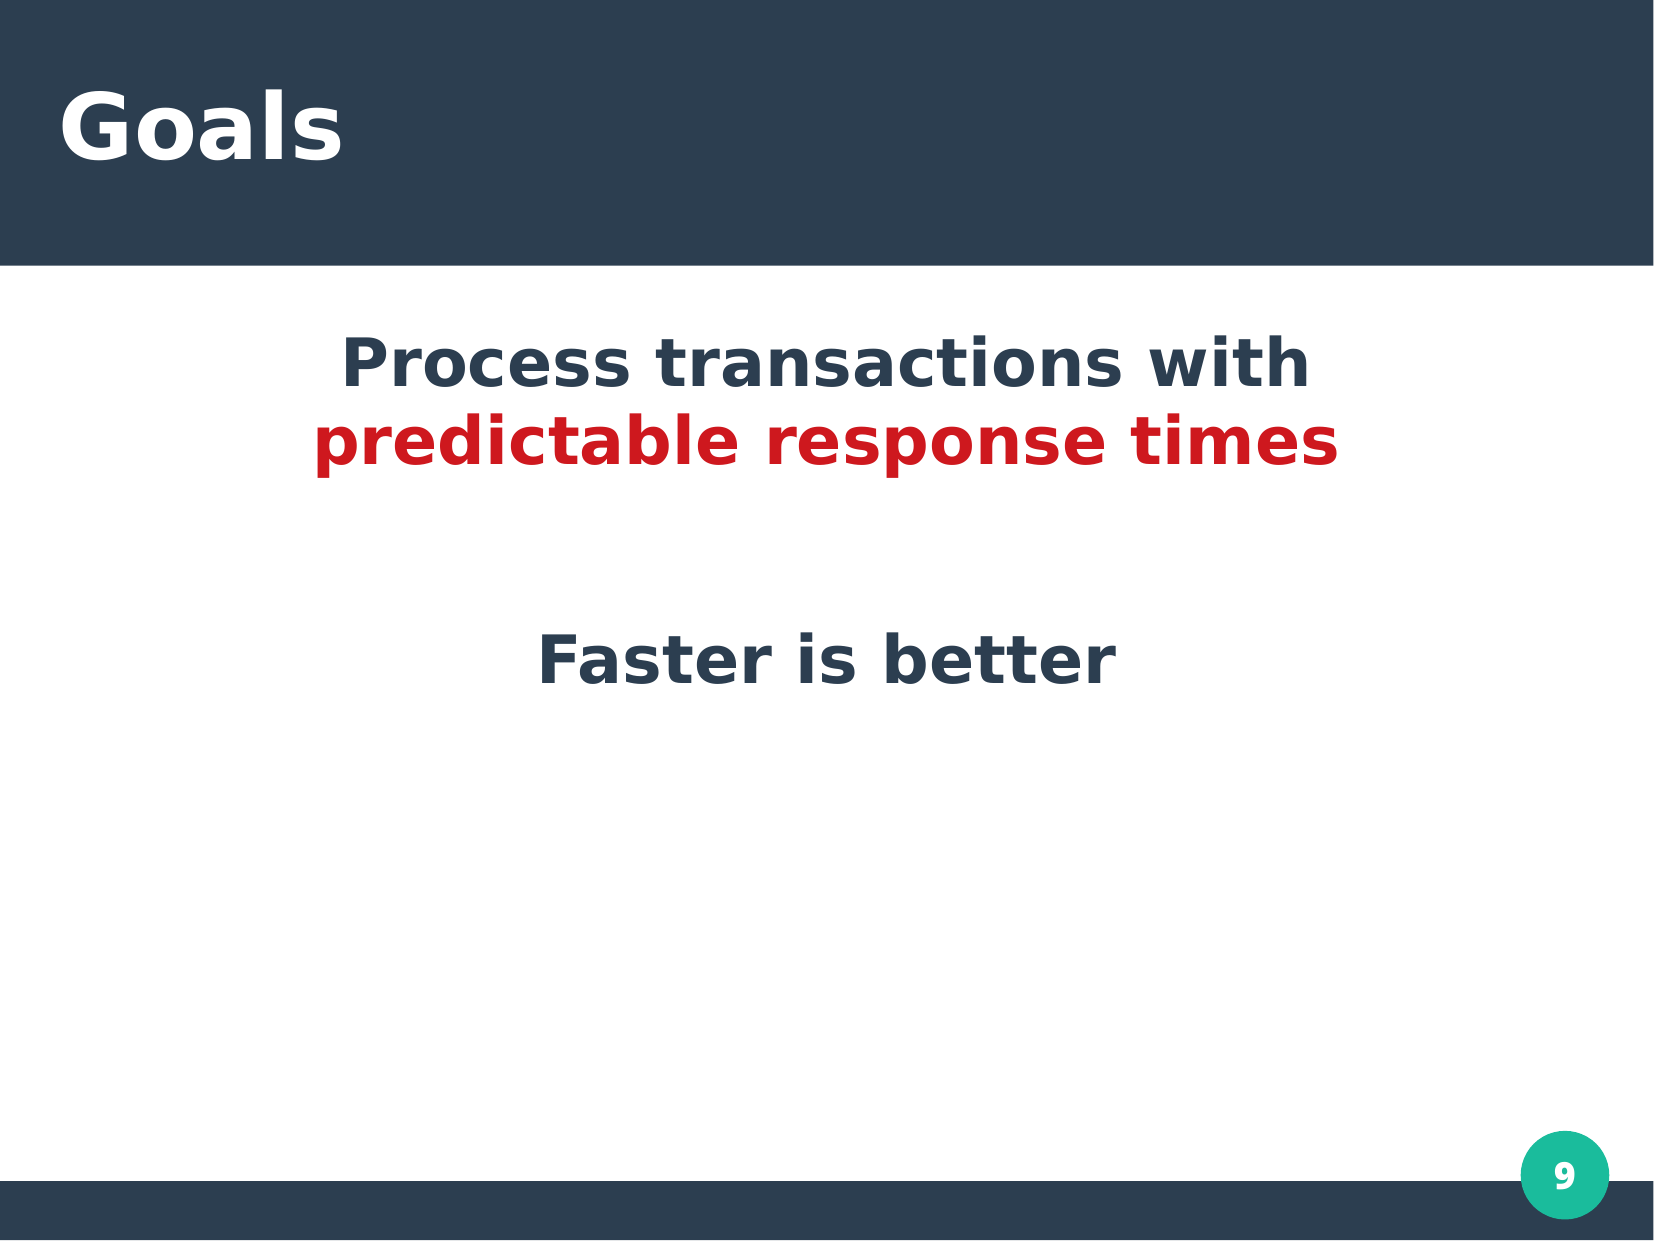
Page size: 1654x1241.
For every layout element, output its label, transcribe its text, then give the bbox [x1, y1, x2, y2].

list Process transactions with predictable response times Faster is better [59, 324, 1595, 1152]
title Goals [59, 49, 1595, 207]
